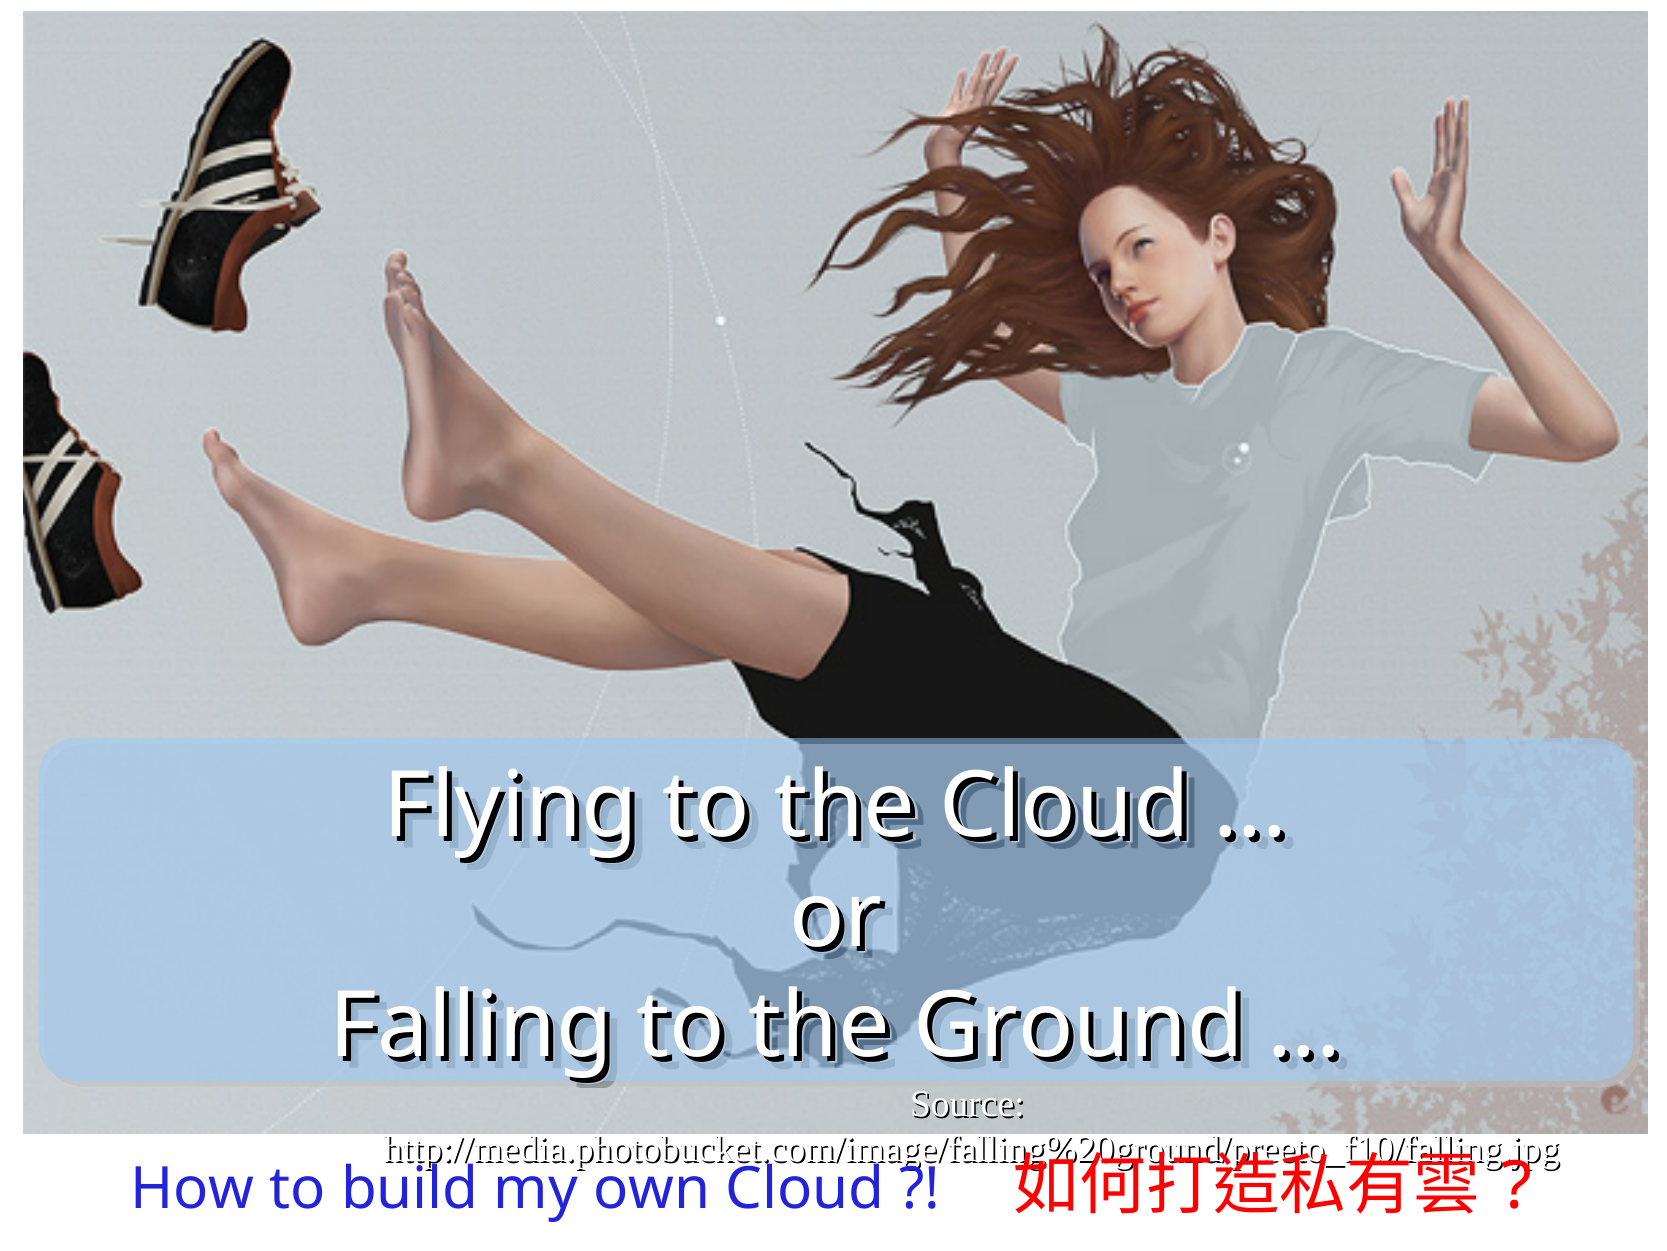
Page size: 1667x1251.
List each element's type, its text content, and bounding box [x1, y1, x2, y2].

text_box Flying to the Cloud ... or Falling to the Ground ... [38, 738, 1634, 1081]
picture [23, 11, 1648, 1134]
text_box How to build my own Cloud ?! 如何打造私有雲? [0, 1134, 1667, 1251]
text_box Source: http://media.photobucket.com/image/falling%20ground/preeto_f10/falling.jpg [307, 1071, 1638, 1132]
